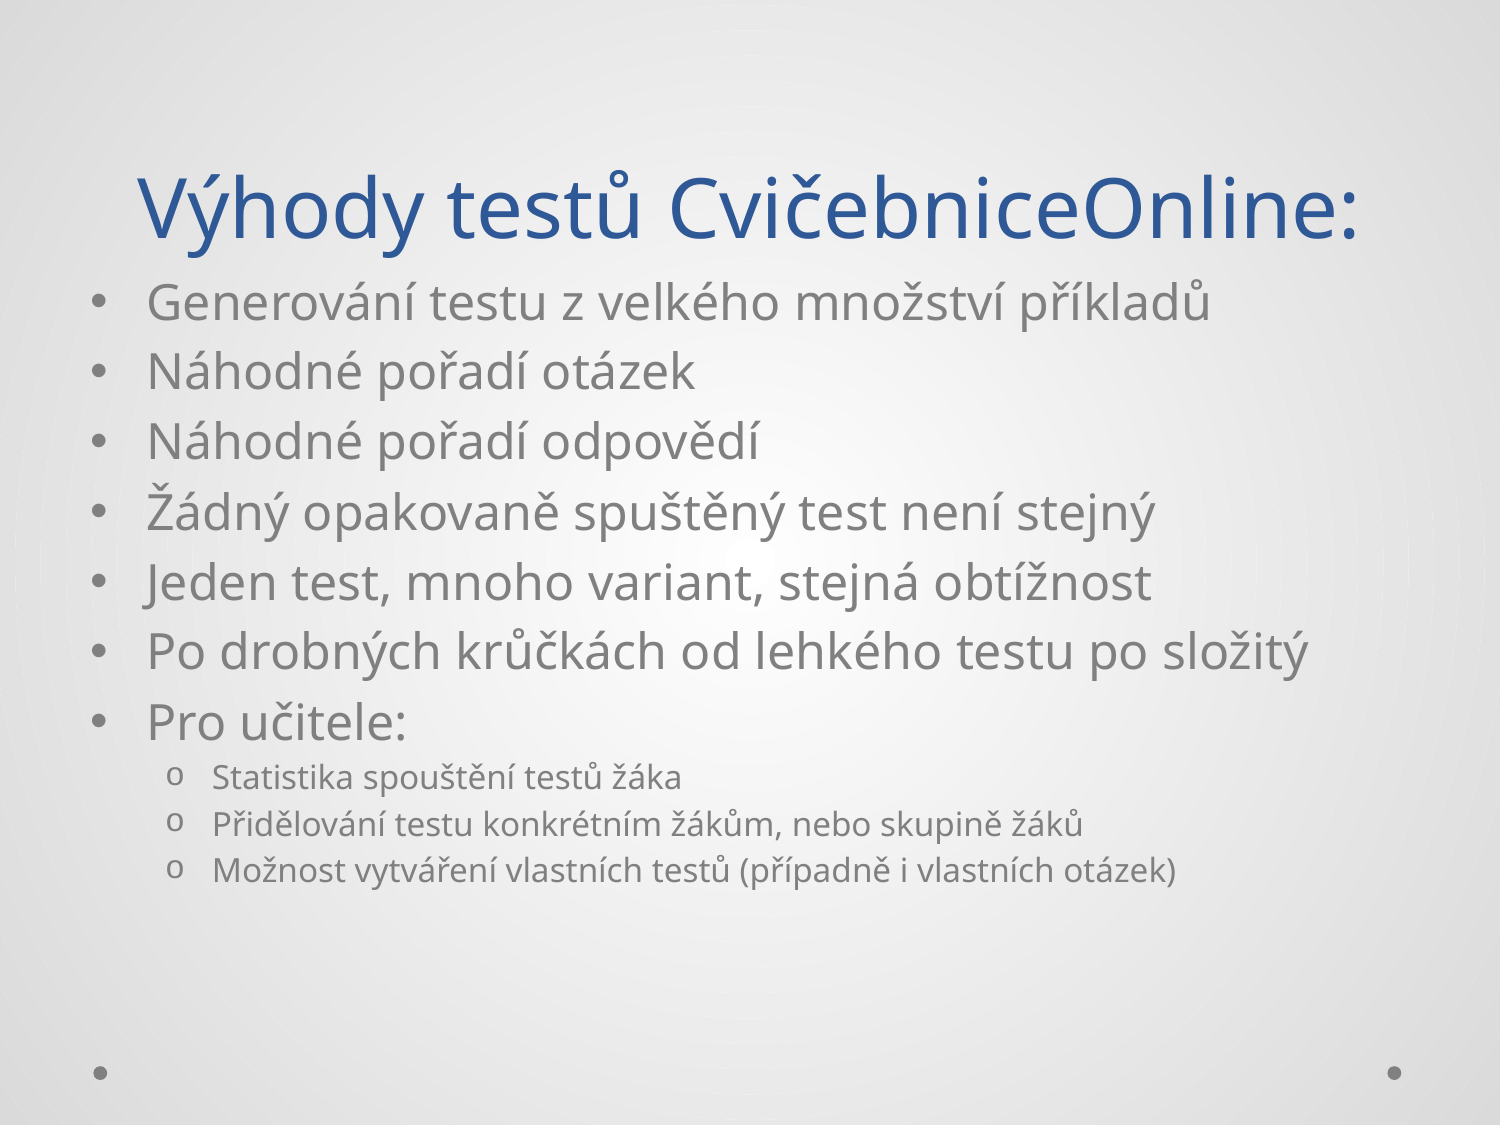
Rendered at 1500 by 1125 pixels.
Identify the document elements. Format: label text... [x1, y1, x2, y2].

list Generování testu z velkého množství příkladů Náhodné pořadí otázek Náhodné pořadí odpovědí Žádný opakovaně spuštěný test není stejný Jeden test, mnoho variant, stejná obtížnost Po drobných krůčkách od lehkého testu po složitý Pro učitele: Statistika spouštění testů žáka Přidělování testu konkrétním žákům, nebo skupině žáků Možnost vytváření vlastních testů (případně i vlastních otázek) [75, 262, 1425, 1005]
title Výhody testů CvičebniceOnline: [75, 0, 1425, 262]
